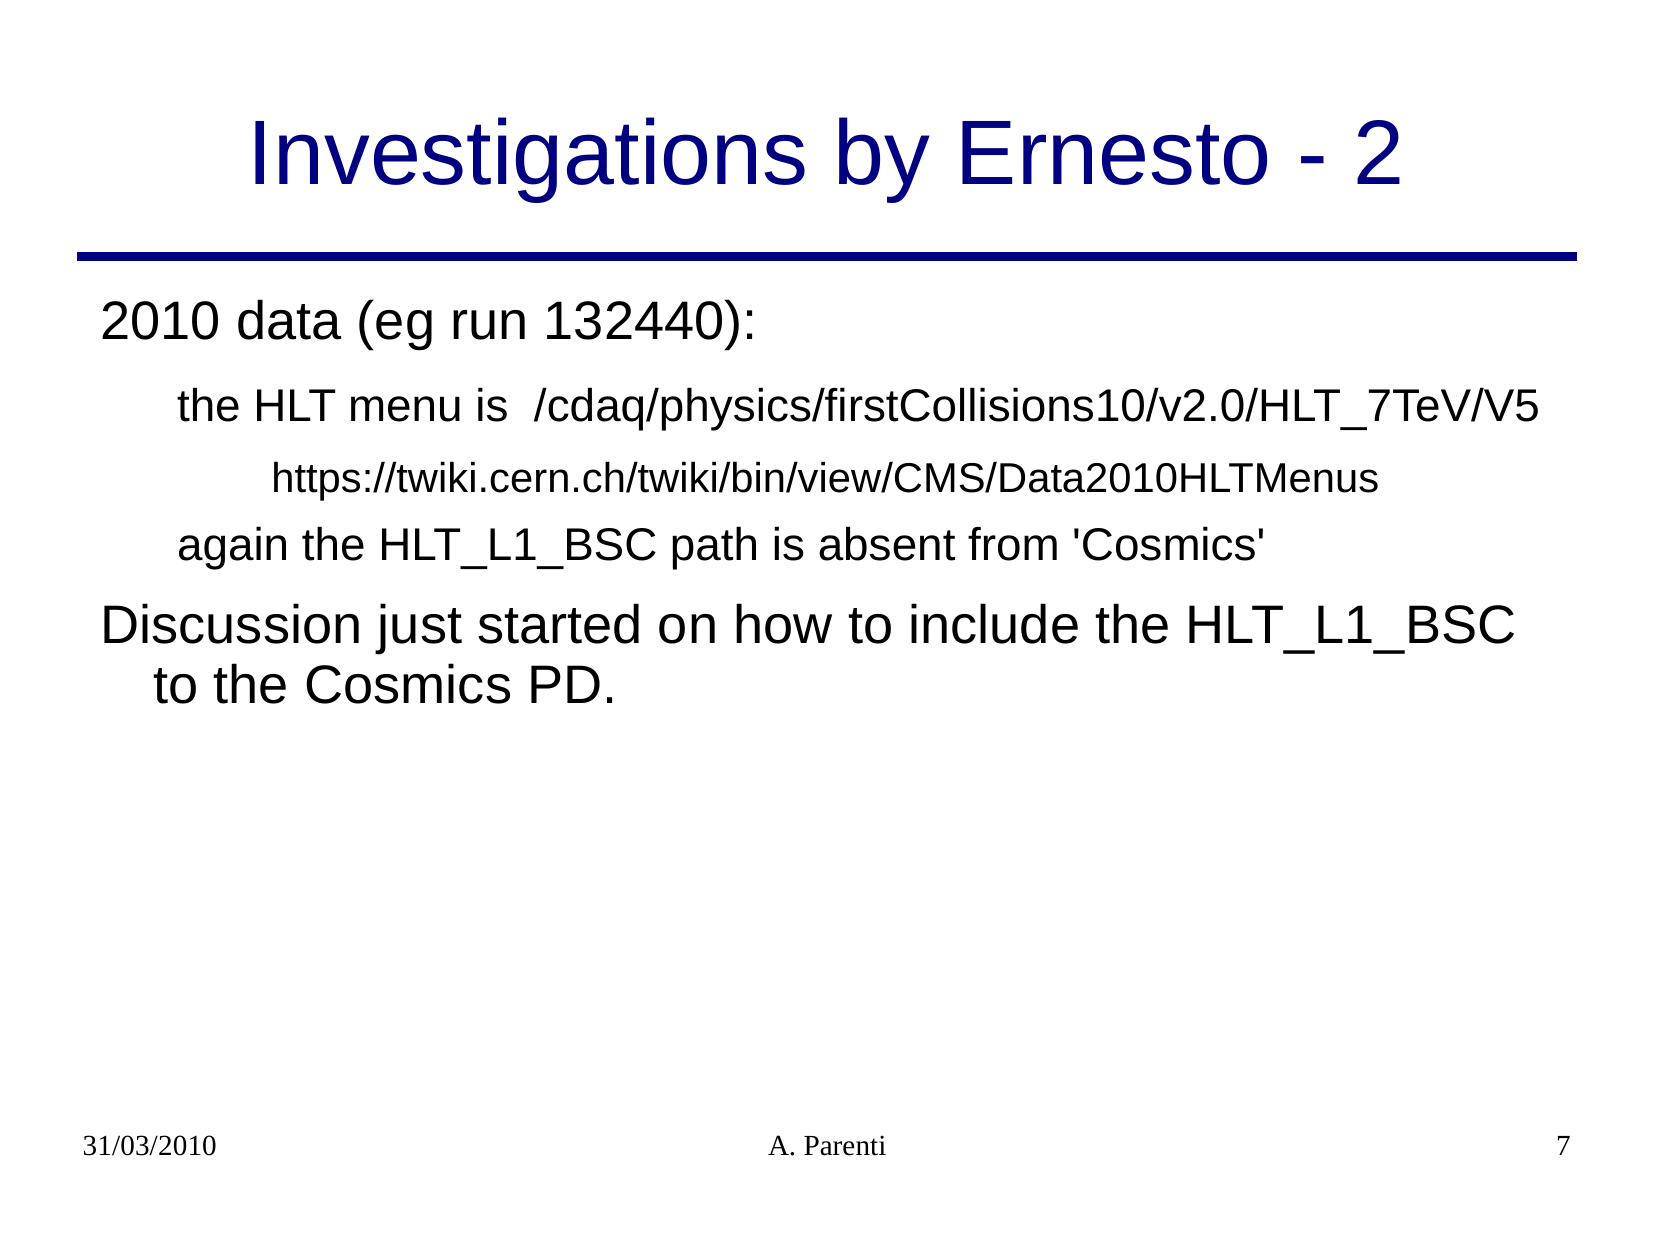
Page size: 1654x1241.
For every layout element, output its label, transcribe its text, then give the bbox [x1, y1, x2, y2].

list 2010 data (eg run 132440): the HLT menu is /cdaq/physics/firstCollisions10/v2.0/HLT_7TeV/V5 https://twiki.cern.ch/twiki/bin/view/CMS/Data2010HLTMenus again the HLT_L1_BSC path is absent from 'Cosmics' Discussion just started on how to include the HLT_L1_BSC to the Cosmics PD. [82, 290, 1571, 1094]
title Investigations by Ernesto - 2 [82, 56, 1571, 250]
